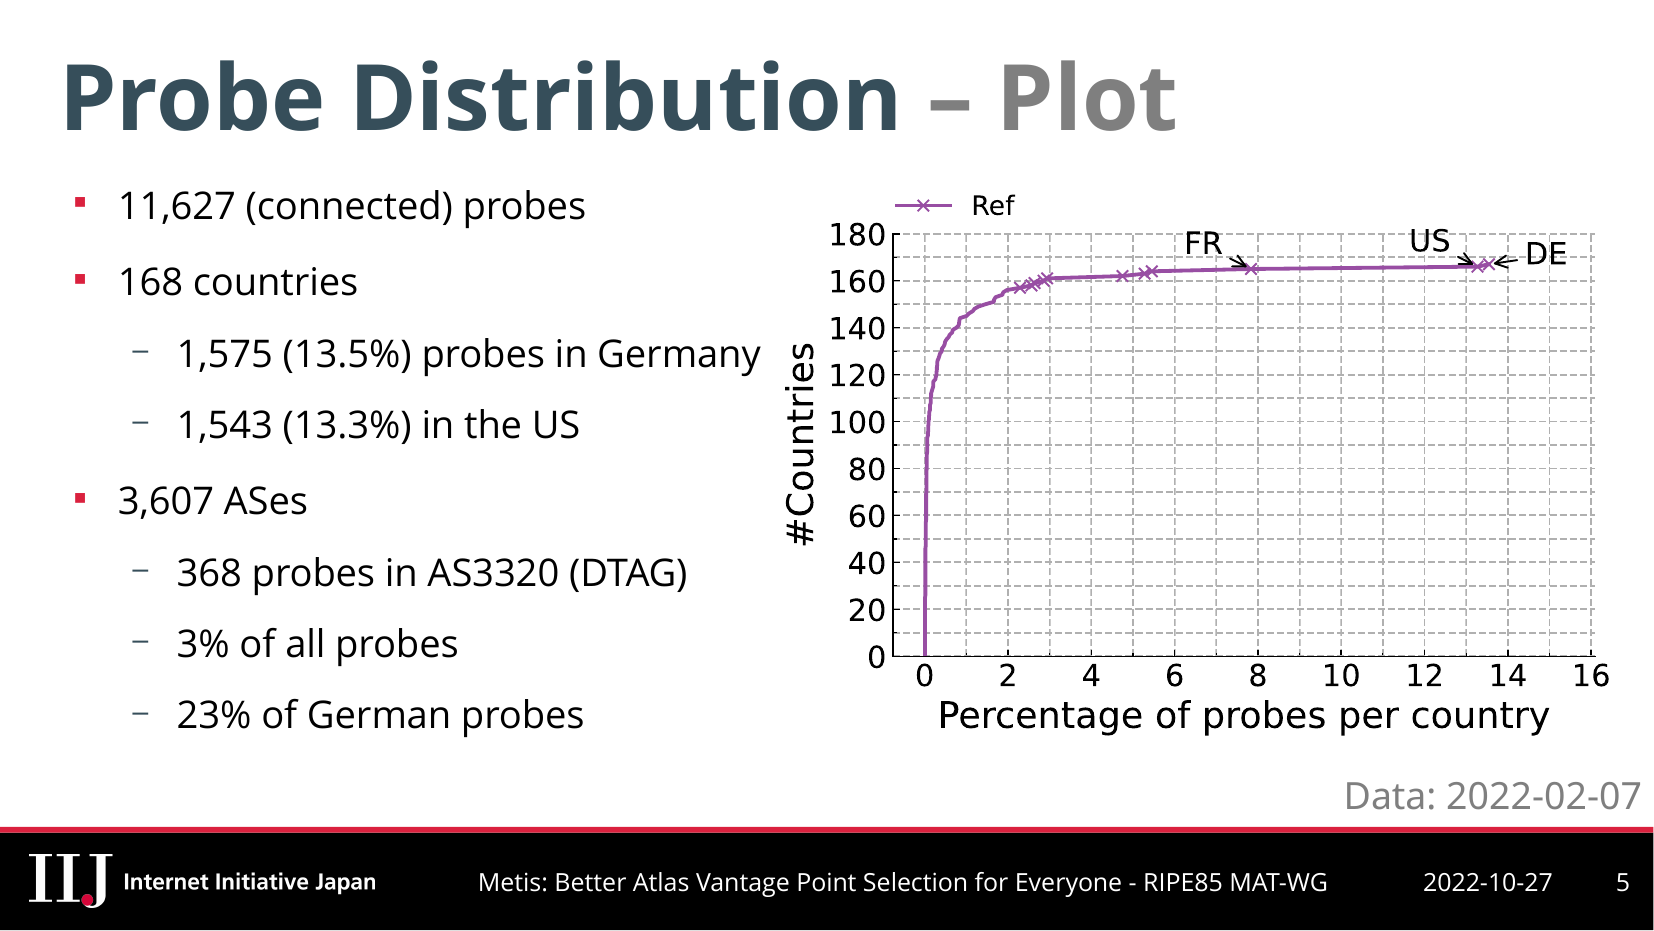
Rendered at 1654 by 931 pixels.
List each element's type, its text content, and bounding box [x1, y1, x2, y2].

text_box Data: 2022-02-07 [1328, 761, 1652, 828]
list 11,627 (connected) probes 168 countries 1,575 (13.5%) probes in Germany 1,543 (13.3%) in the US 3,607 ASes 368 probes in AS3320 (DTAG) 3% of all probes 23% of German probes [59, 178, 771, 774]
title Probe Distribution – Plot [59, 17, 1548, 173]
picture [29, 854, 375, 908]
picture [771, 180, 1626, 750]
